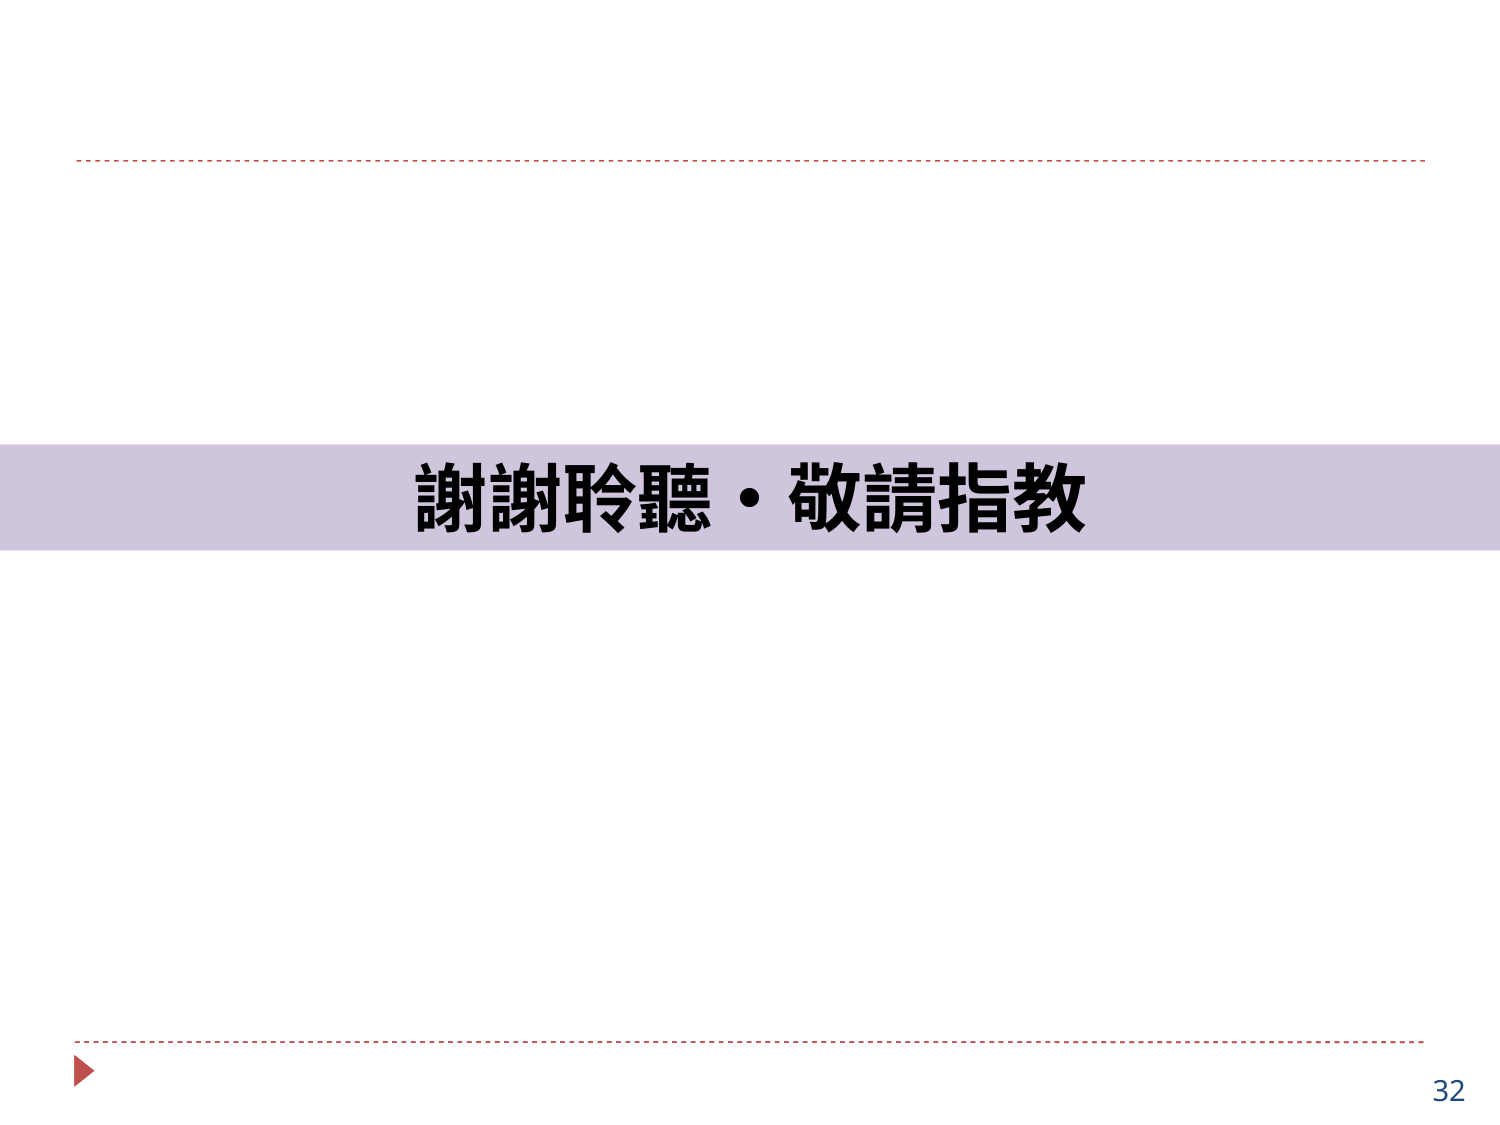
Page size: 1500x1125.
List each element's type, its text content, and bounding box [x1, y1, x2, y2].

text_box 32 [1417, 1065, 1500, 1125]
text_box 謝謝聆聽‧敬請指教 [0, 444, 1500, 551]
